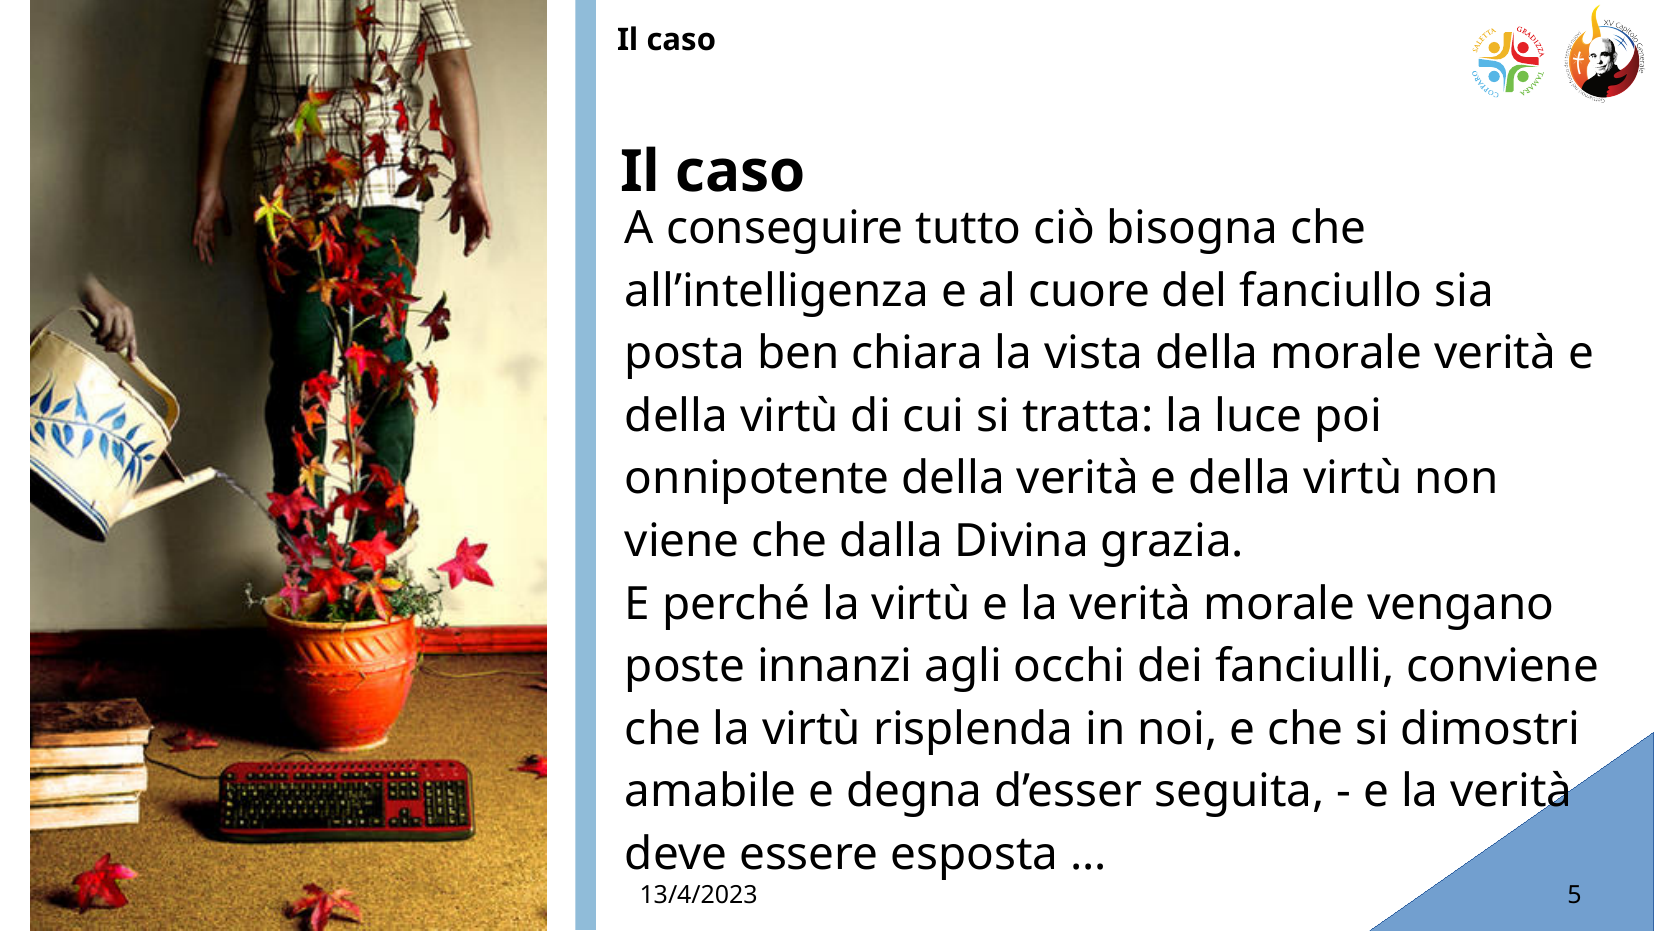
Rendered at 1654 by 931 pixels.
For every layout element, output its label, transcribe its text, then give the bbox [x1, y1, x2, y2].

subtitle A conseguire tutto ciò bisogna che all’intelligenza e al cuore del fanciullo sia posta ben chiara la vista della morale verità e della virtù di cui si tratta: la luce poi onnipotente della verità e della virtù non viene che dalla Divina grazia. E perché la virtù e la verità morale vengano poste innanzi agli occhi dei fanciulli, conviene che la virtù risplenda in noi, e che si dimostri amabile e degna d’esser seguita, - e la verità deve essere esposta … [624, 195, 1602, 864]
text_box Il caso [602, 9, 1335, 63]
picture [30, 0, 547, 931]
title Il caso [620, 129, 1617, 195]
picture [1563, 4, 1646, 103]
